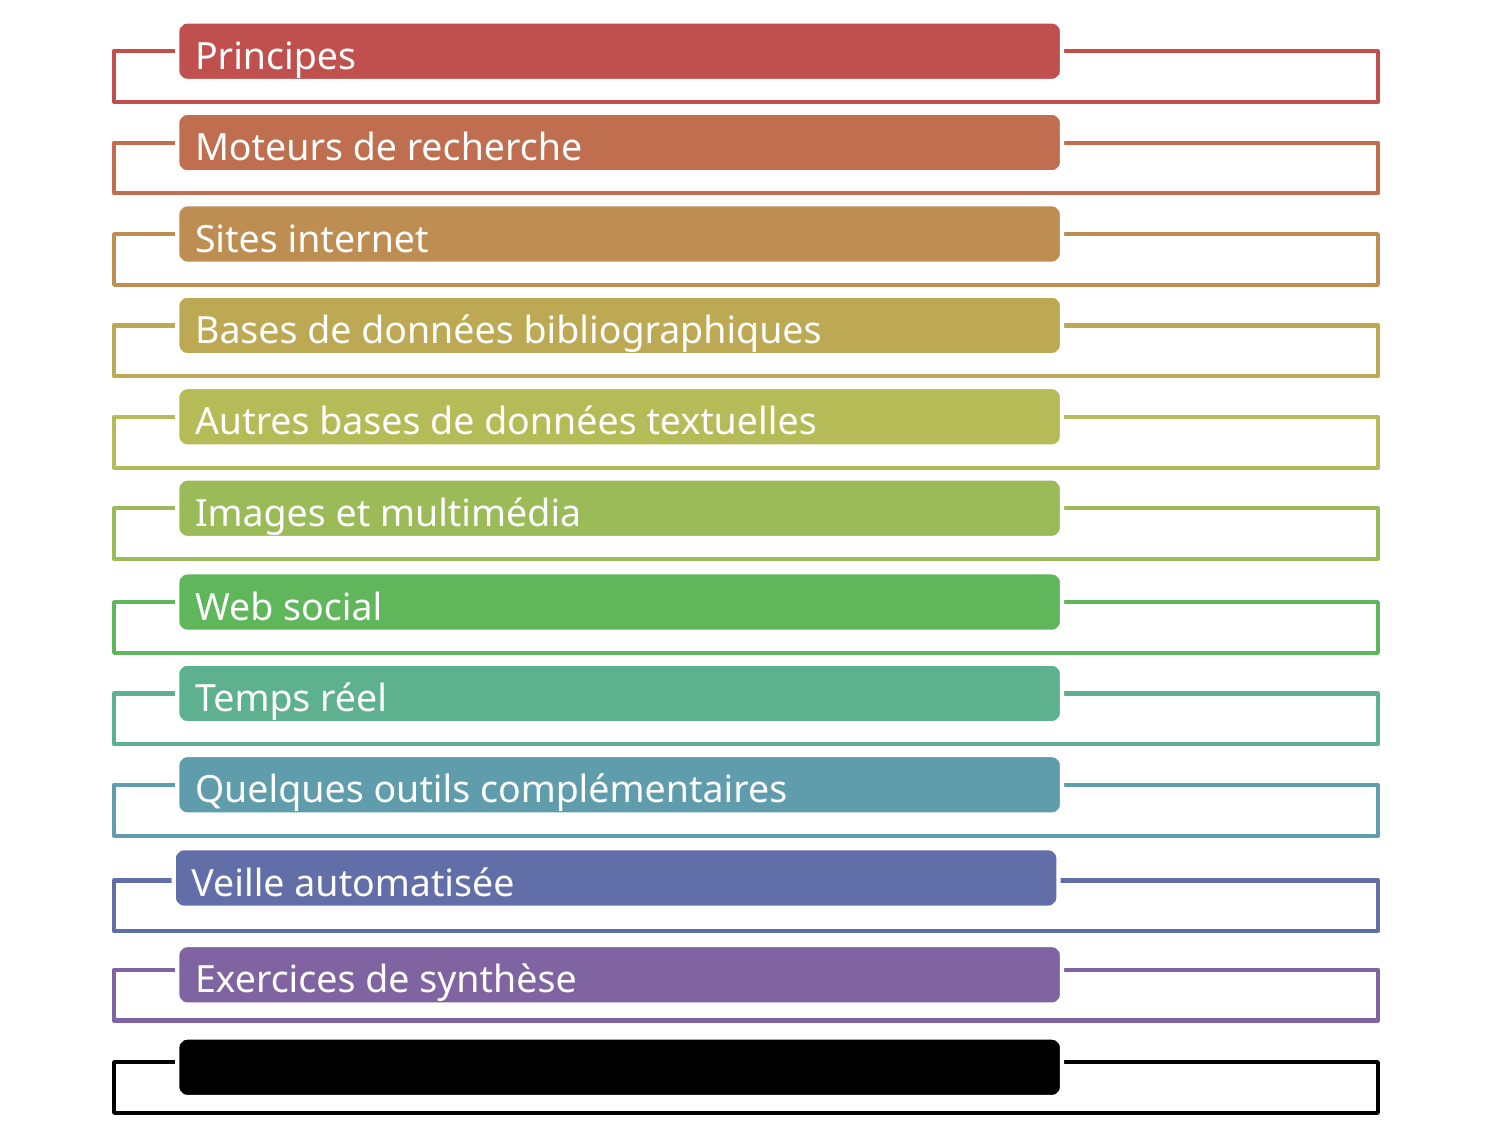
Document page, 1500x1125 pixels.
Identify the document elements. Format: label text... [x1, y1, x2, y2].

text_box [114, 51, 1378, 102]
text_box Bibliographie [177, 1037, 1062, 1098]
text_box Principes [177, 21, 1062, 81]
text_box [114, 508, 1378, 560]
text_box [114, 784, 1378, 836]
text_box [114, 234, 1378, 285]
text_box Images et multimédia [177, 478, 1062, 538]
text_box [114, 880, 1378, 932]
text_box [114, 693, 1378, 745]
text_box [114, 969, 1378, 1021]
text_box Sites internet [177, 204, 1062, 264]
text_box [114, 142, 1378, 194]
text_box Veille automatisée [173, 848, 1059, 908]
text_box [114, 1062, 1378, 1113]
text_box [114, 416, 1378, 468]
text_box Bases de données bibliographiques [177, 295, 1062, 356]
text_box Autres bases de données textuelles [177, 387, 1062, 447]
text_box Web social [177, 572, 1062, 632]
text_box [114, 602, 1378, 653]
text_box Temps réel [177, 663, 1062, 724]
text_box [114, 325, 1378, 377]
text_box Quelques outils complémentaires [177, 755, 1062, 815]
text_box Moteurs de recherche [177, 112, 1062, 173]
text_box Exercices de synthèse [177, 945, 1062, 1005]
